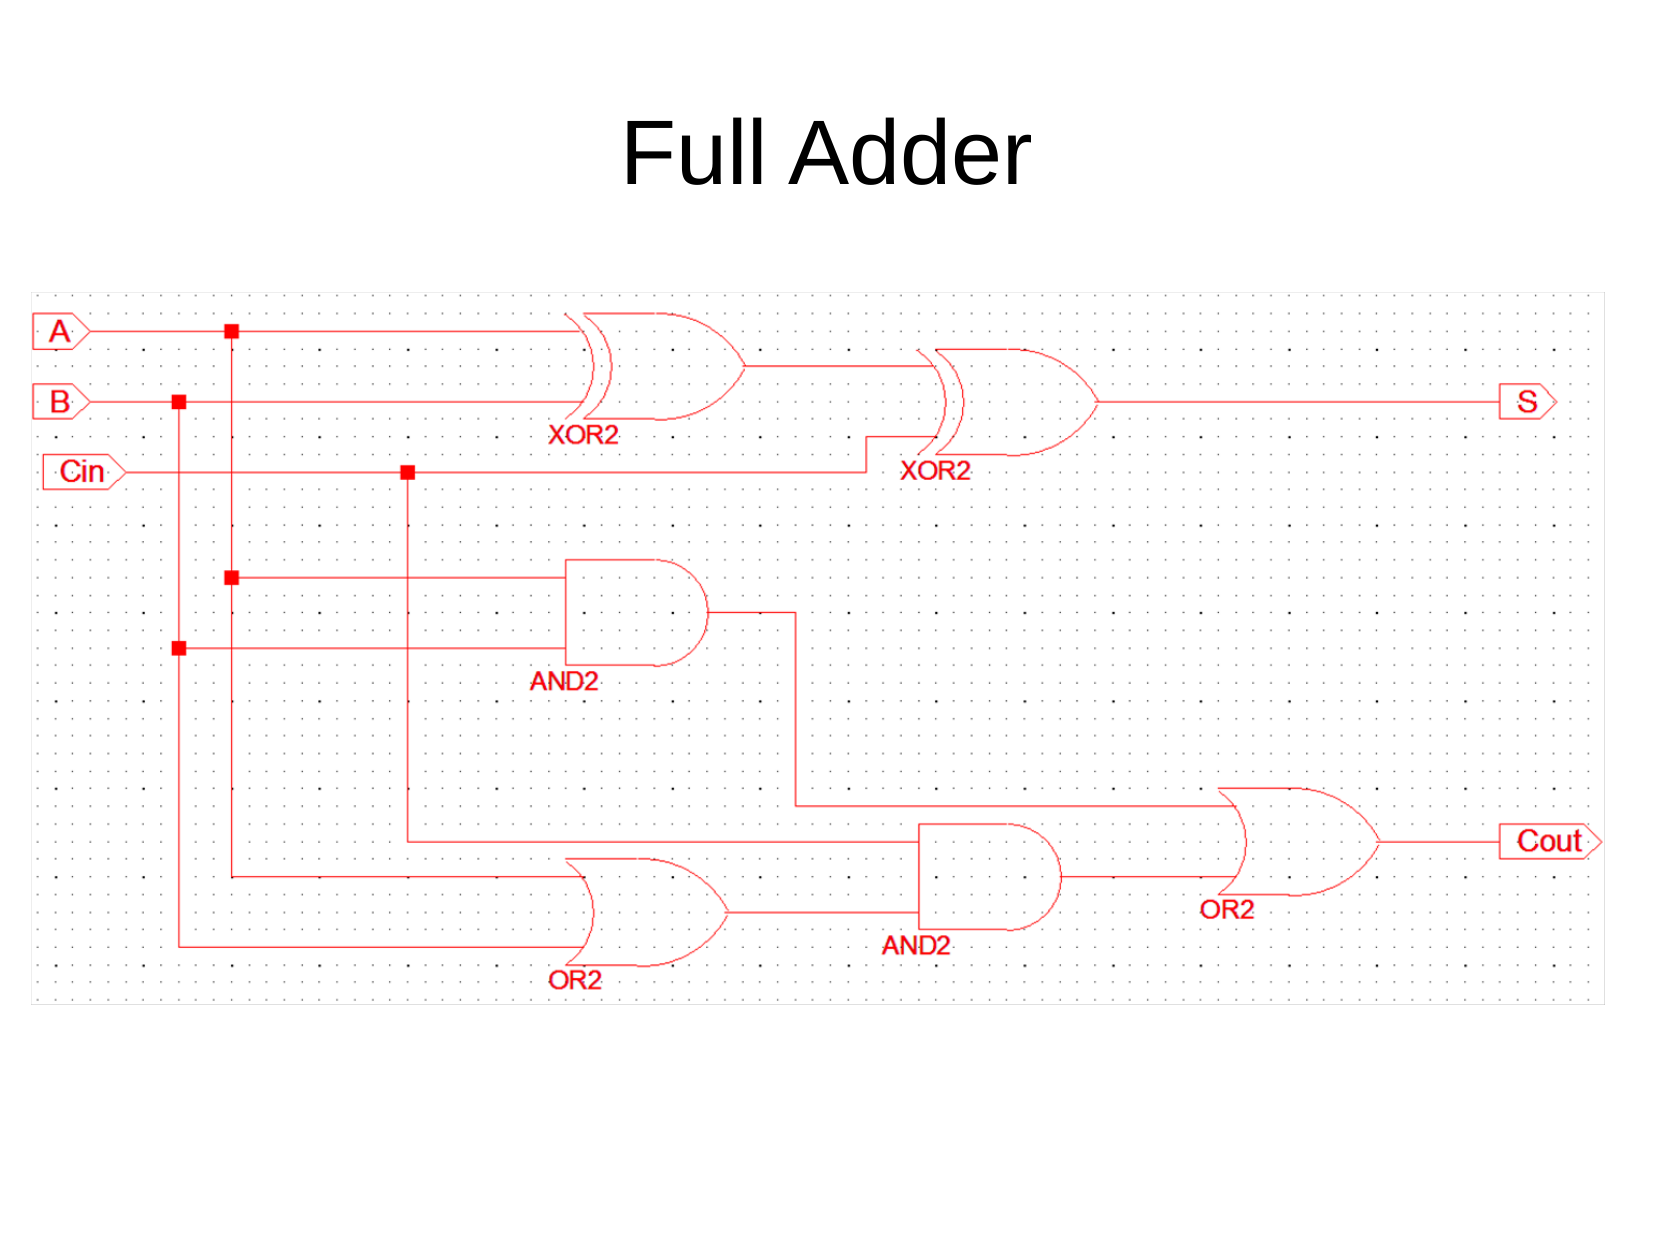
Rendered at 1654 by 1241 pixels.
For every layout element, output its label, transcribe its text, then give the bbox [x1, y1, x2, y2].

title Full Adder [82, 49, 1571, 257]
picture [30, 291, 1606, 1006]
